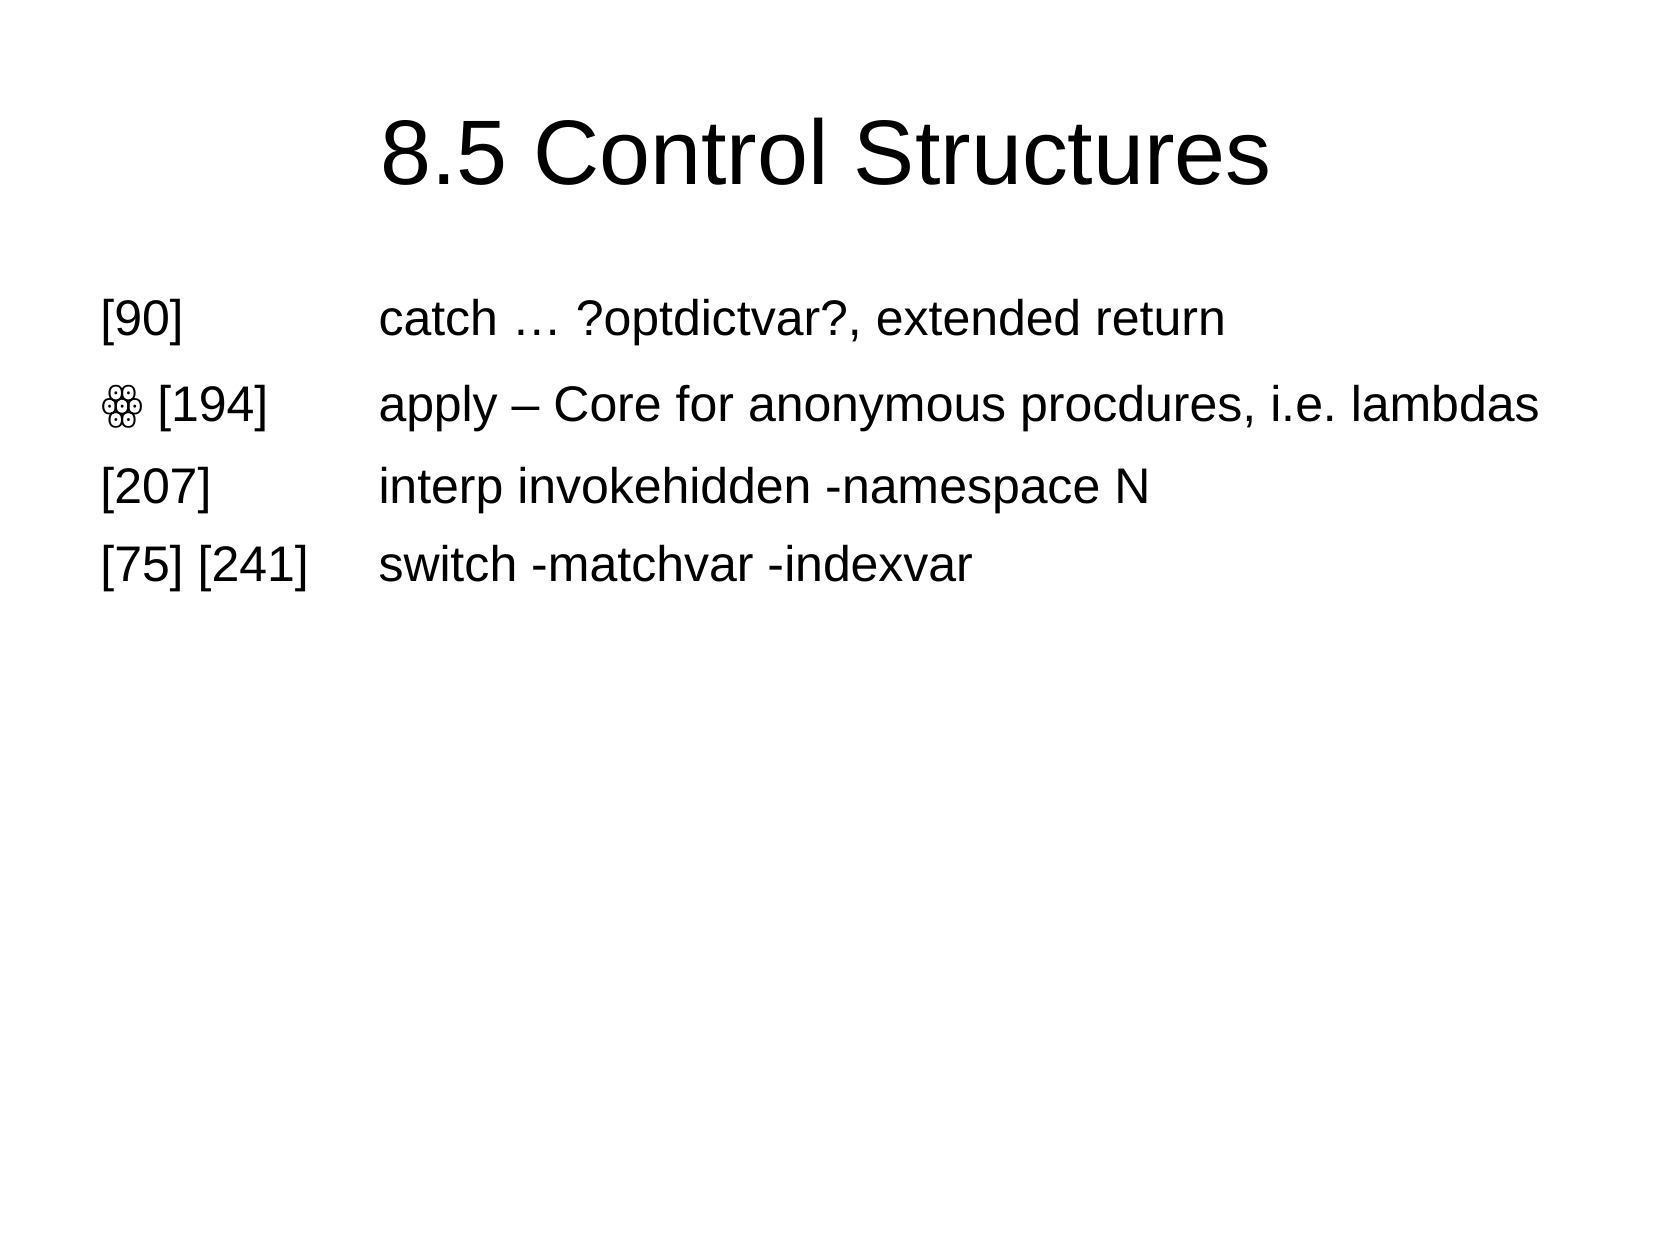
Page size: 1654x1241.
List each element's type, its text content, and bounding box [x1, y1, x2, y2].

list [90] catch … ?optdictvar?, extended return ꙮ [194] apply – Core for anonymous procdures, i.e. lambdas [207] interp invokehidden -namespace N [75] [241] switch -matchvar -indexvar [82, 290, 1571, 1201]
title 8.5 Control Structures [82, 56, 1571, 250]
